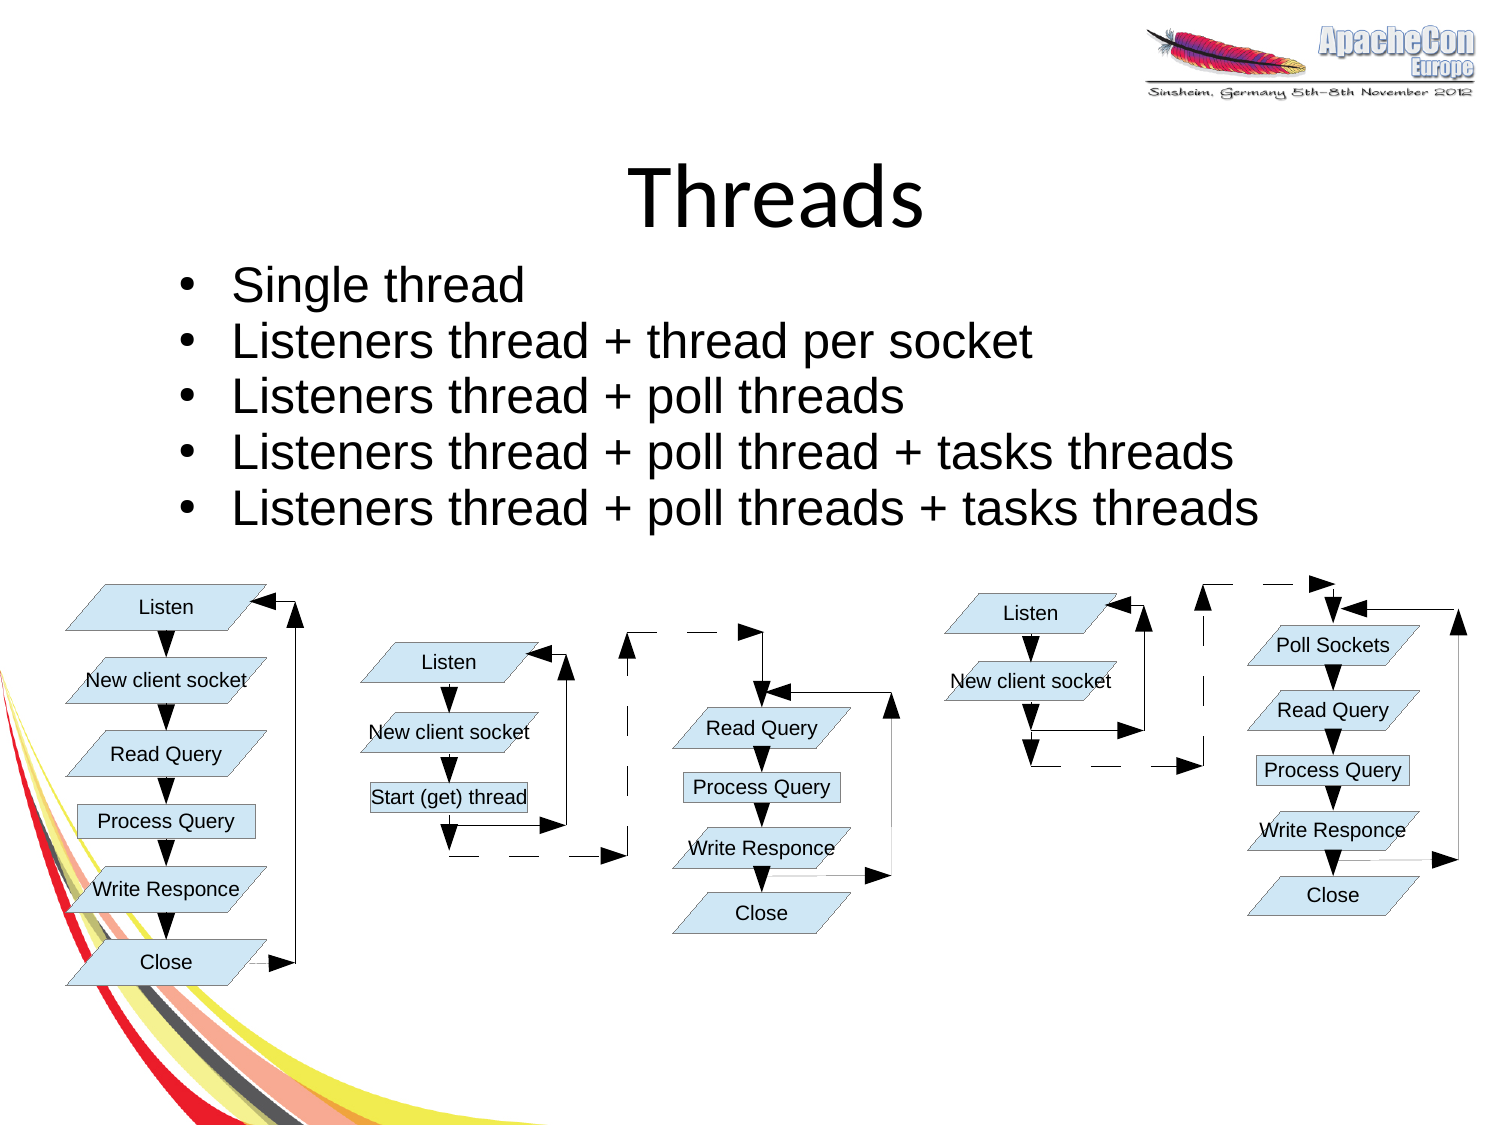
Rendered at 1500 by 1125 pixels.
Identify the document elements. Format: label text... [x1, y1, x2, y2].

text_box New client socket [65, 657, 267, 704]
text_box Listen [944, 593, 1117, 634]
text_box Read Query [65, 730, 267, 777]
text_box Process Query [683, 772, 841, 803]
picture [0, 0, 1500, 1125]
text_box New client socket [944, 661, 1117, 701]
text_box Listen [360, 642, 539, 683]
text_box Poll Sockets [1247, 625, 1420, 666]
text_box Listen [65, 584, 267, 631]
text_box New client socket [360, 712, 539, 753]
text_box Write Responce [1247, 811, 1420, 851]
text_box Process Query [77, 804, 256, 839]
text_box Close [672, 892, 851, 934]
list Single thread Listeners thread + thread per socket Listeners thread + poll threads Listeners thread + poll thread + tasks threads Listeners thread + poll threads + tasks threads [160, 257, 1393, 569]
text_box Close [65, 939, 267, 986]
text_box Write Responce [672, 827, 851, 869]
title Threads [160, 128, 1393, 231]
text_box Write Responce [65, 866, 267, 913]
text_box Read Query [1247, 690, 1420, 731]
text_box Process Query [1256, 755, 1410, 786]
text_box Close [1247, 876, 1420, 916]
text_box Read Query [672, 707, 851, 749]
text_box Start (get) thread [370, 782, 528, 813]
